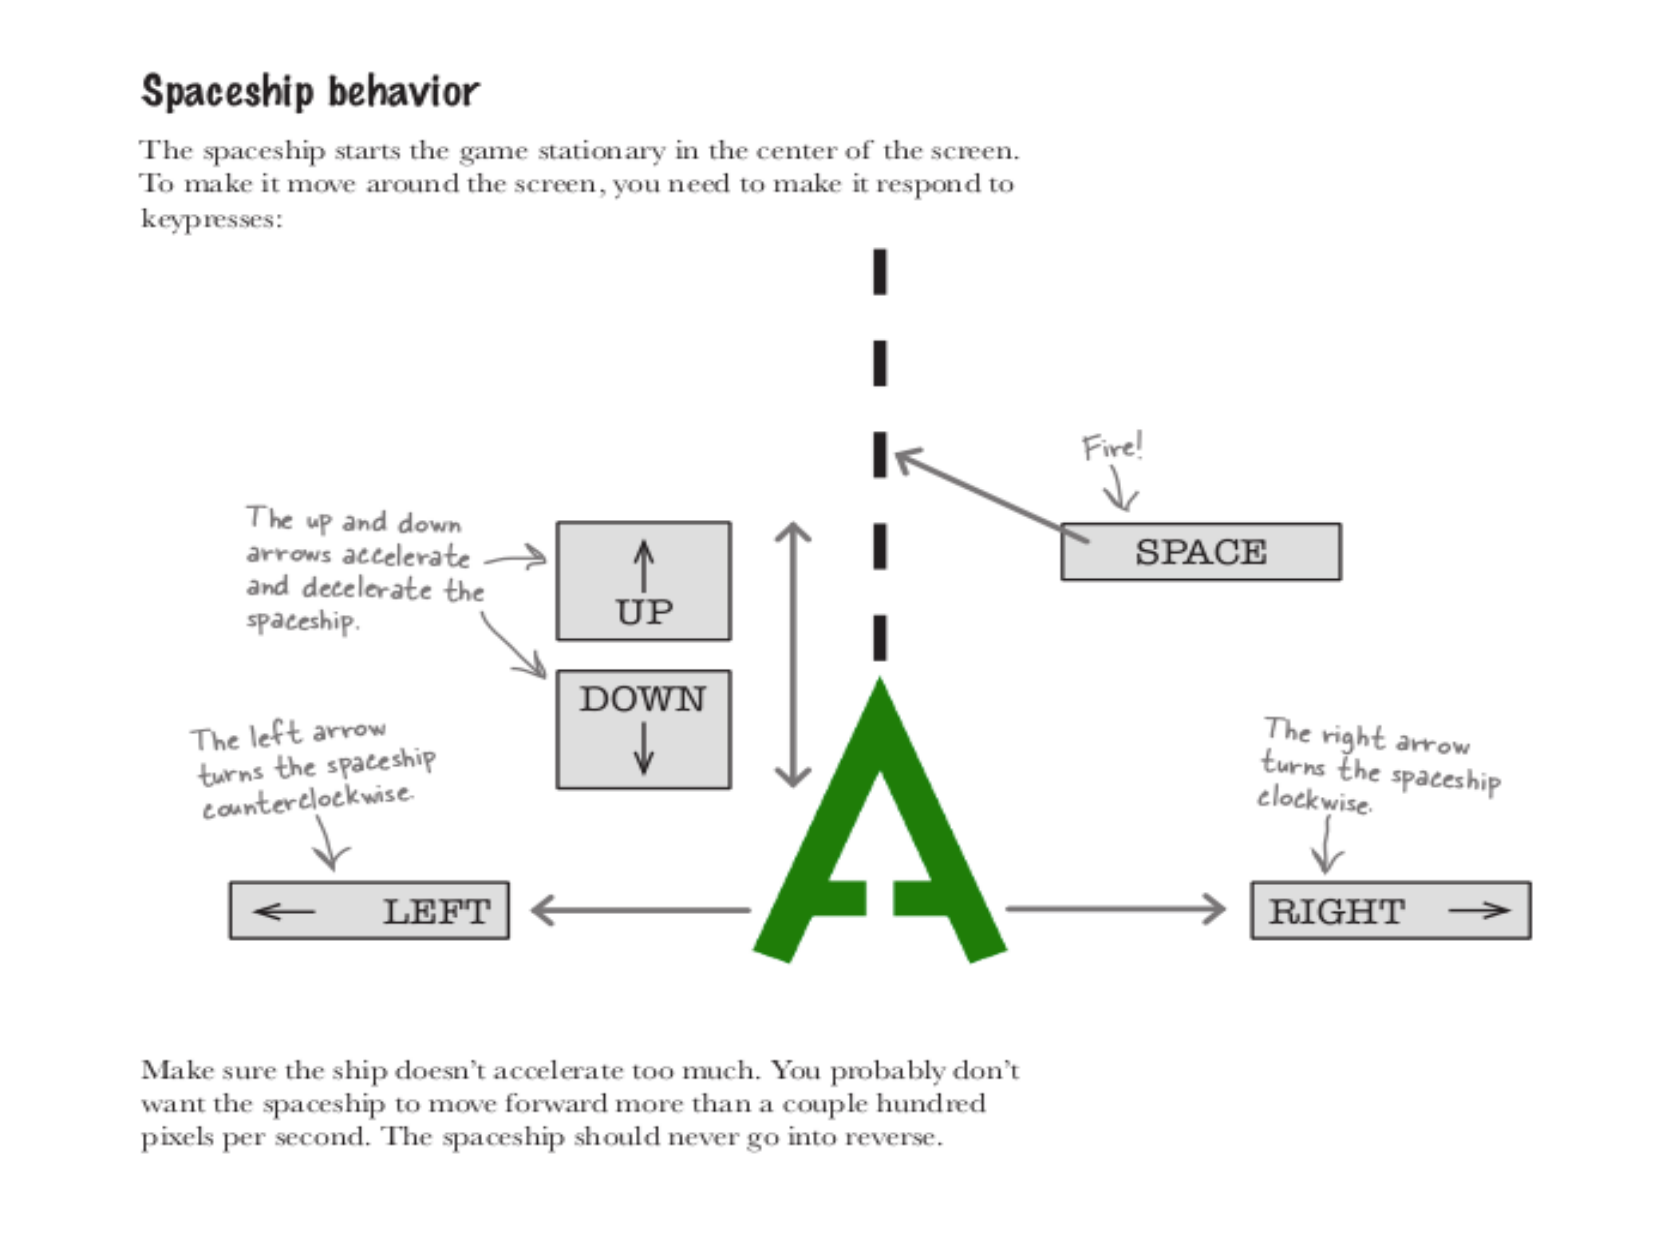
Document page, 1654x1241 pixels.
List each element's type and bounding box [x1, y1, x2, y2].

picture [118, 58, 1583, 1193]
